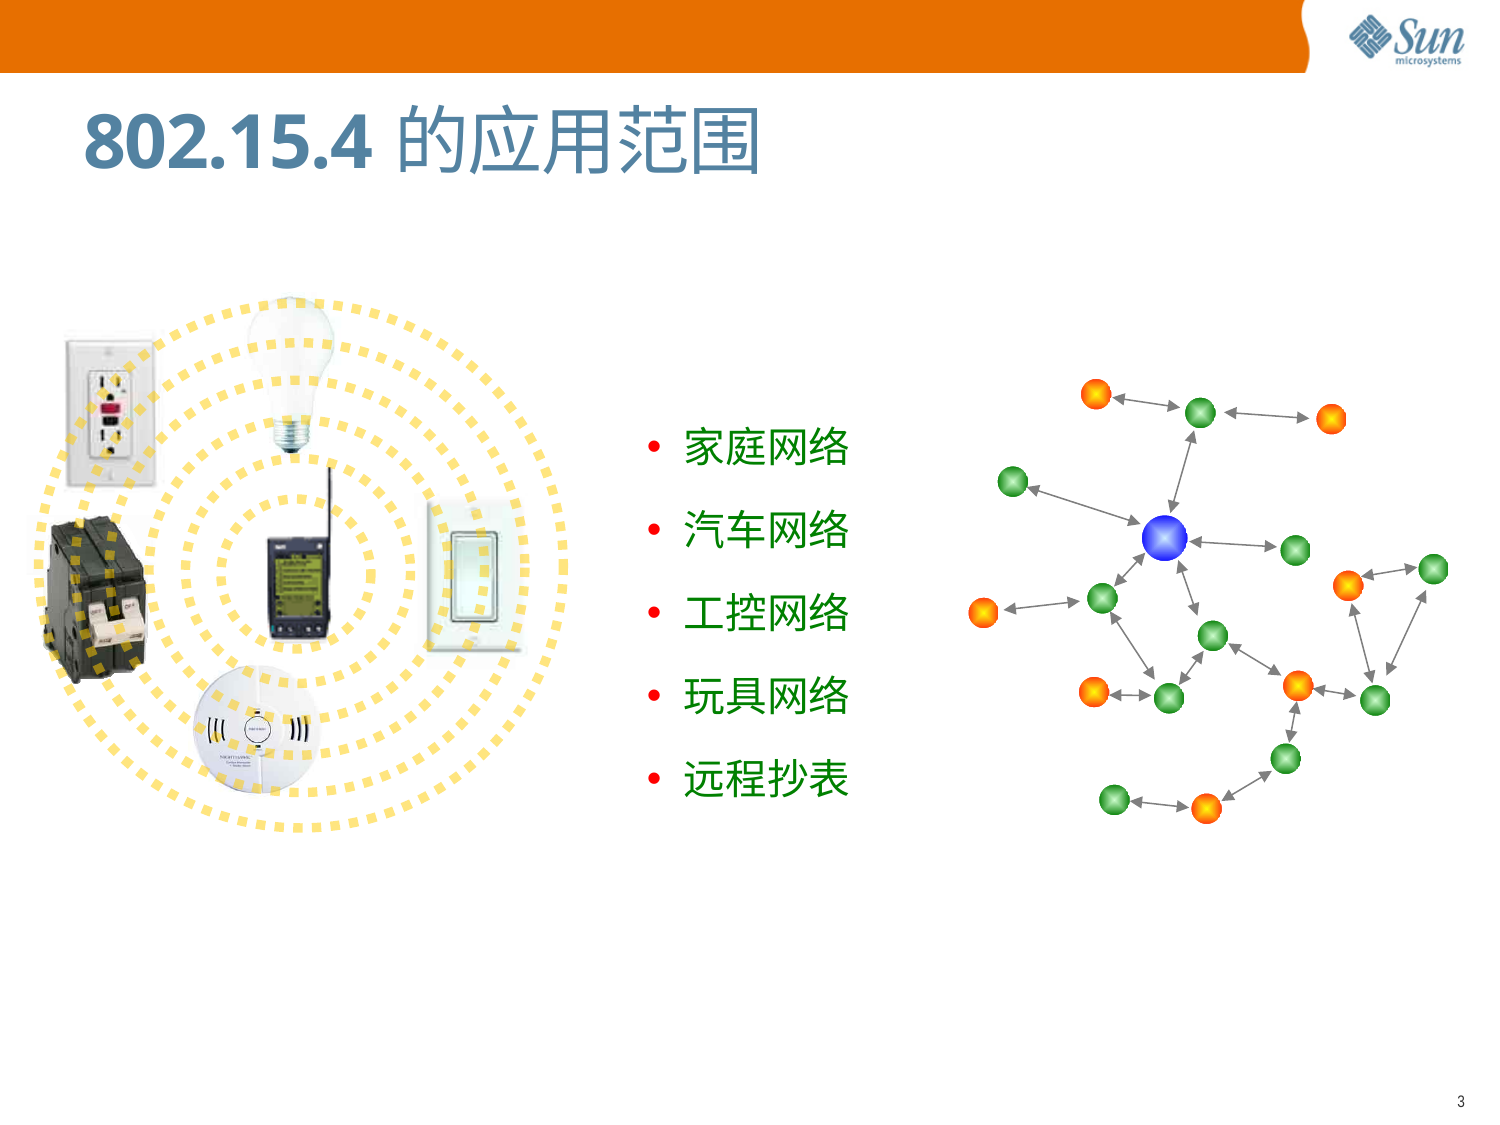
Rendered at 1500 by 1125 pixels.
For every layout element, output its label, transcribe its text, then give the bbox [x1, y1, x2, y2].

text_box [1283, 670, 1314, 701]
text_box [1087, 583, 1118, 614]
text_box [1185, 397, 1216, 428]
text_box [1270, 743, 1301, 774]
text_box [1191, 793, 1222, 824]
text_box [1360, 685, 1391, 716]
text_box [1154, 683, 1185, 714]
text_box [997, 466, 1028, 497]
text_box [1197, 620, 1228, 651]
text_box [970, 597, 999, 628]
title 802.15.4的应用范围 [83, 94, 1446, 199]
picture [0, 292, 374, 688]
text_box [1418, 554, 1449, 585]
text_box [1333, 570, 1364, 601]
text_box [1316, 404, 1347, 435]
text_box [1280, 535, 1311, 566]
picture [377, 481, 575, 679]
text_box [1079, 677, 1110, 708]
text_box [1099, 784, 1130, 815]
text_box 家庭网络 汽车网络 工控网络 玩具网络 远程抄表 [632, 409, 970, 815]
text_box [1081, 379, 1112, 410]
picture [0, 0, 1500, 73]
picture [188, 660, 326, 799]
text_box [1142, 515, 1188, 561]
picture [260, 467, 341, 646]
